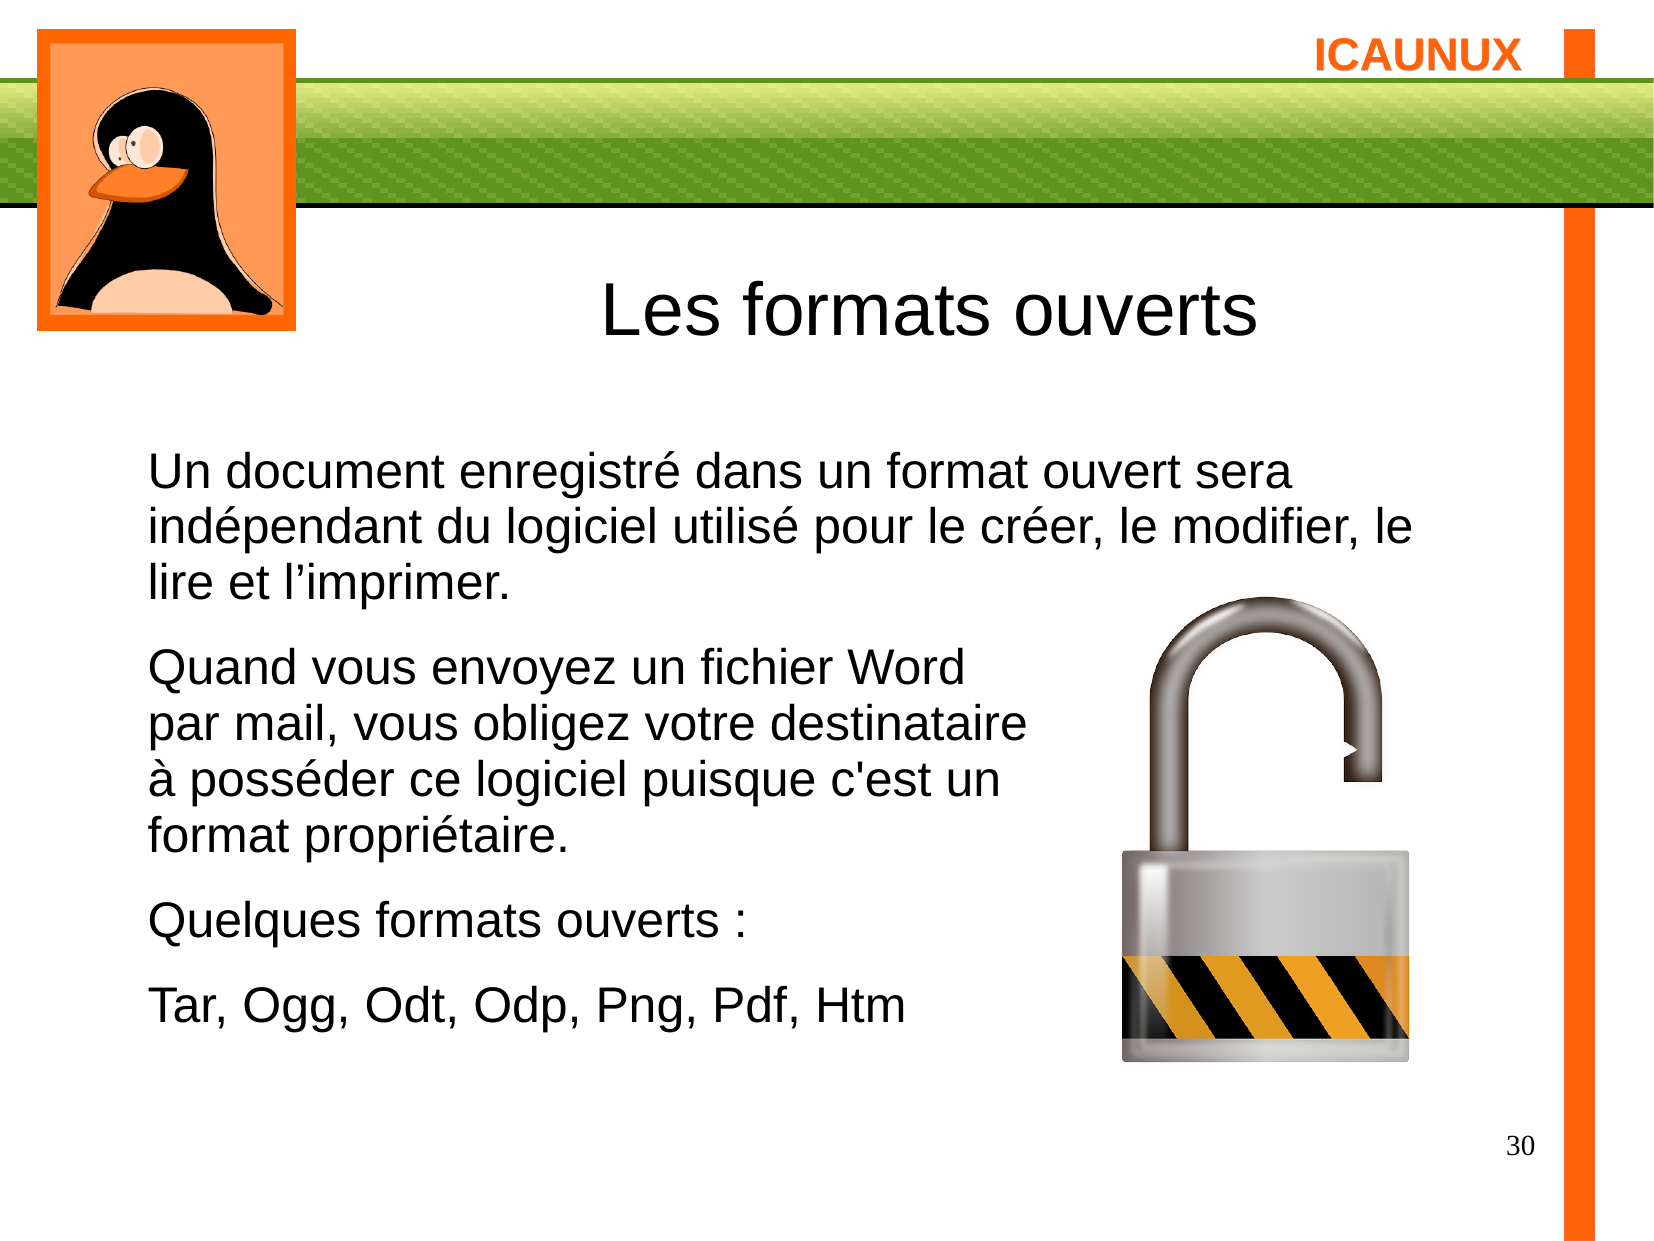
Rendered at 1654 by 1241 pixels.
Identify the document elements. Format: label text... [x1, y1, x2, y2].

picture [1122, 586, 1411, 1069]
list Un document enregistré dans un format ouvert sera indépendant du logiciel utilisé pour le créer, le modifier, le lire et l’imprimer. Quand vous envoyez un fichier Word par mail, vous obligez votre destinataire à posséder ce logiciel puisque c'est un format propriétaire. Quelques formats ouverts : Tar, Ogg, Odt, Odp, Png, Pdf, Htm [147, 442, 1477, 1119]
title Les formats ouverts [324, 235, 1536, 384]
picture [0, 29, 1654, 331]
